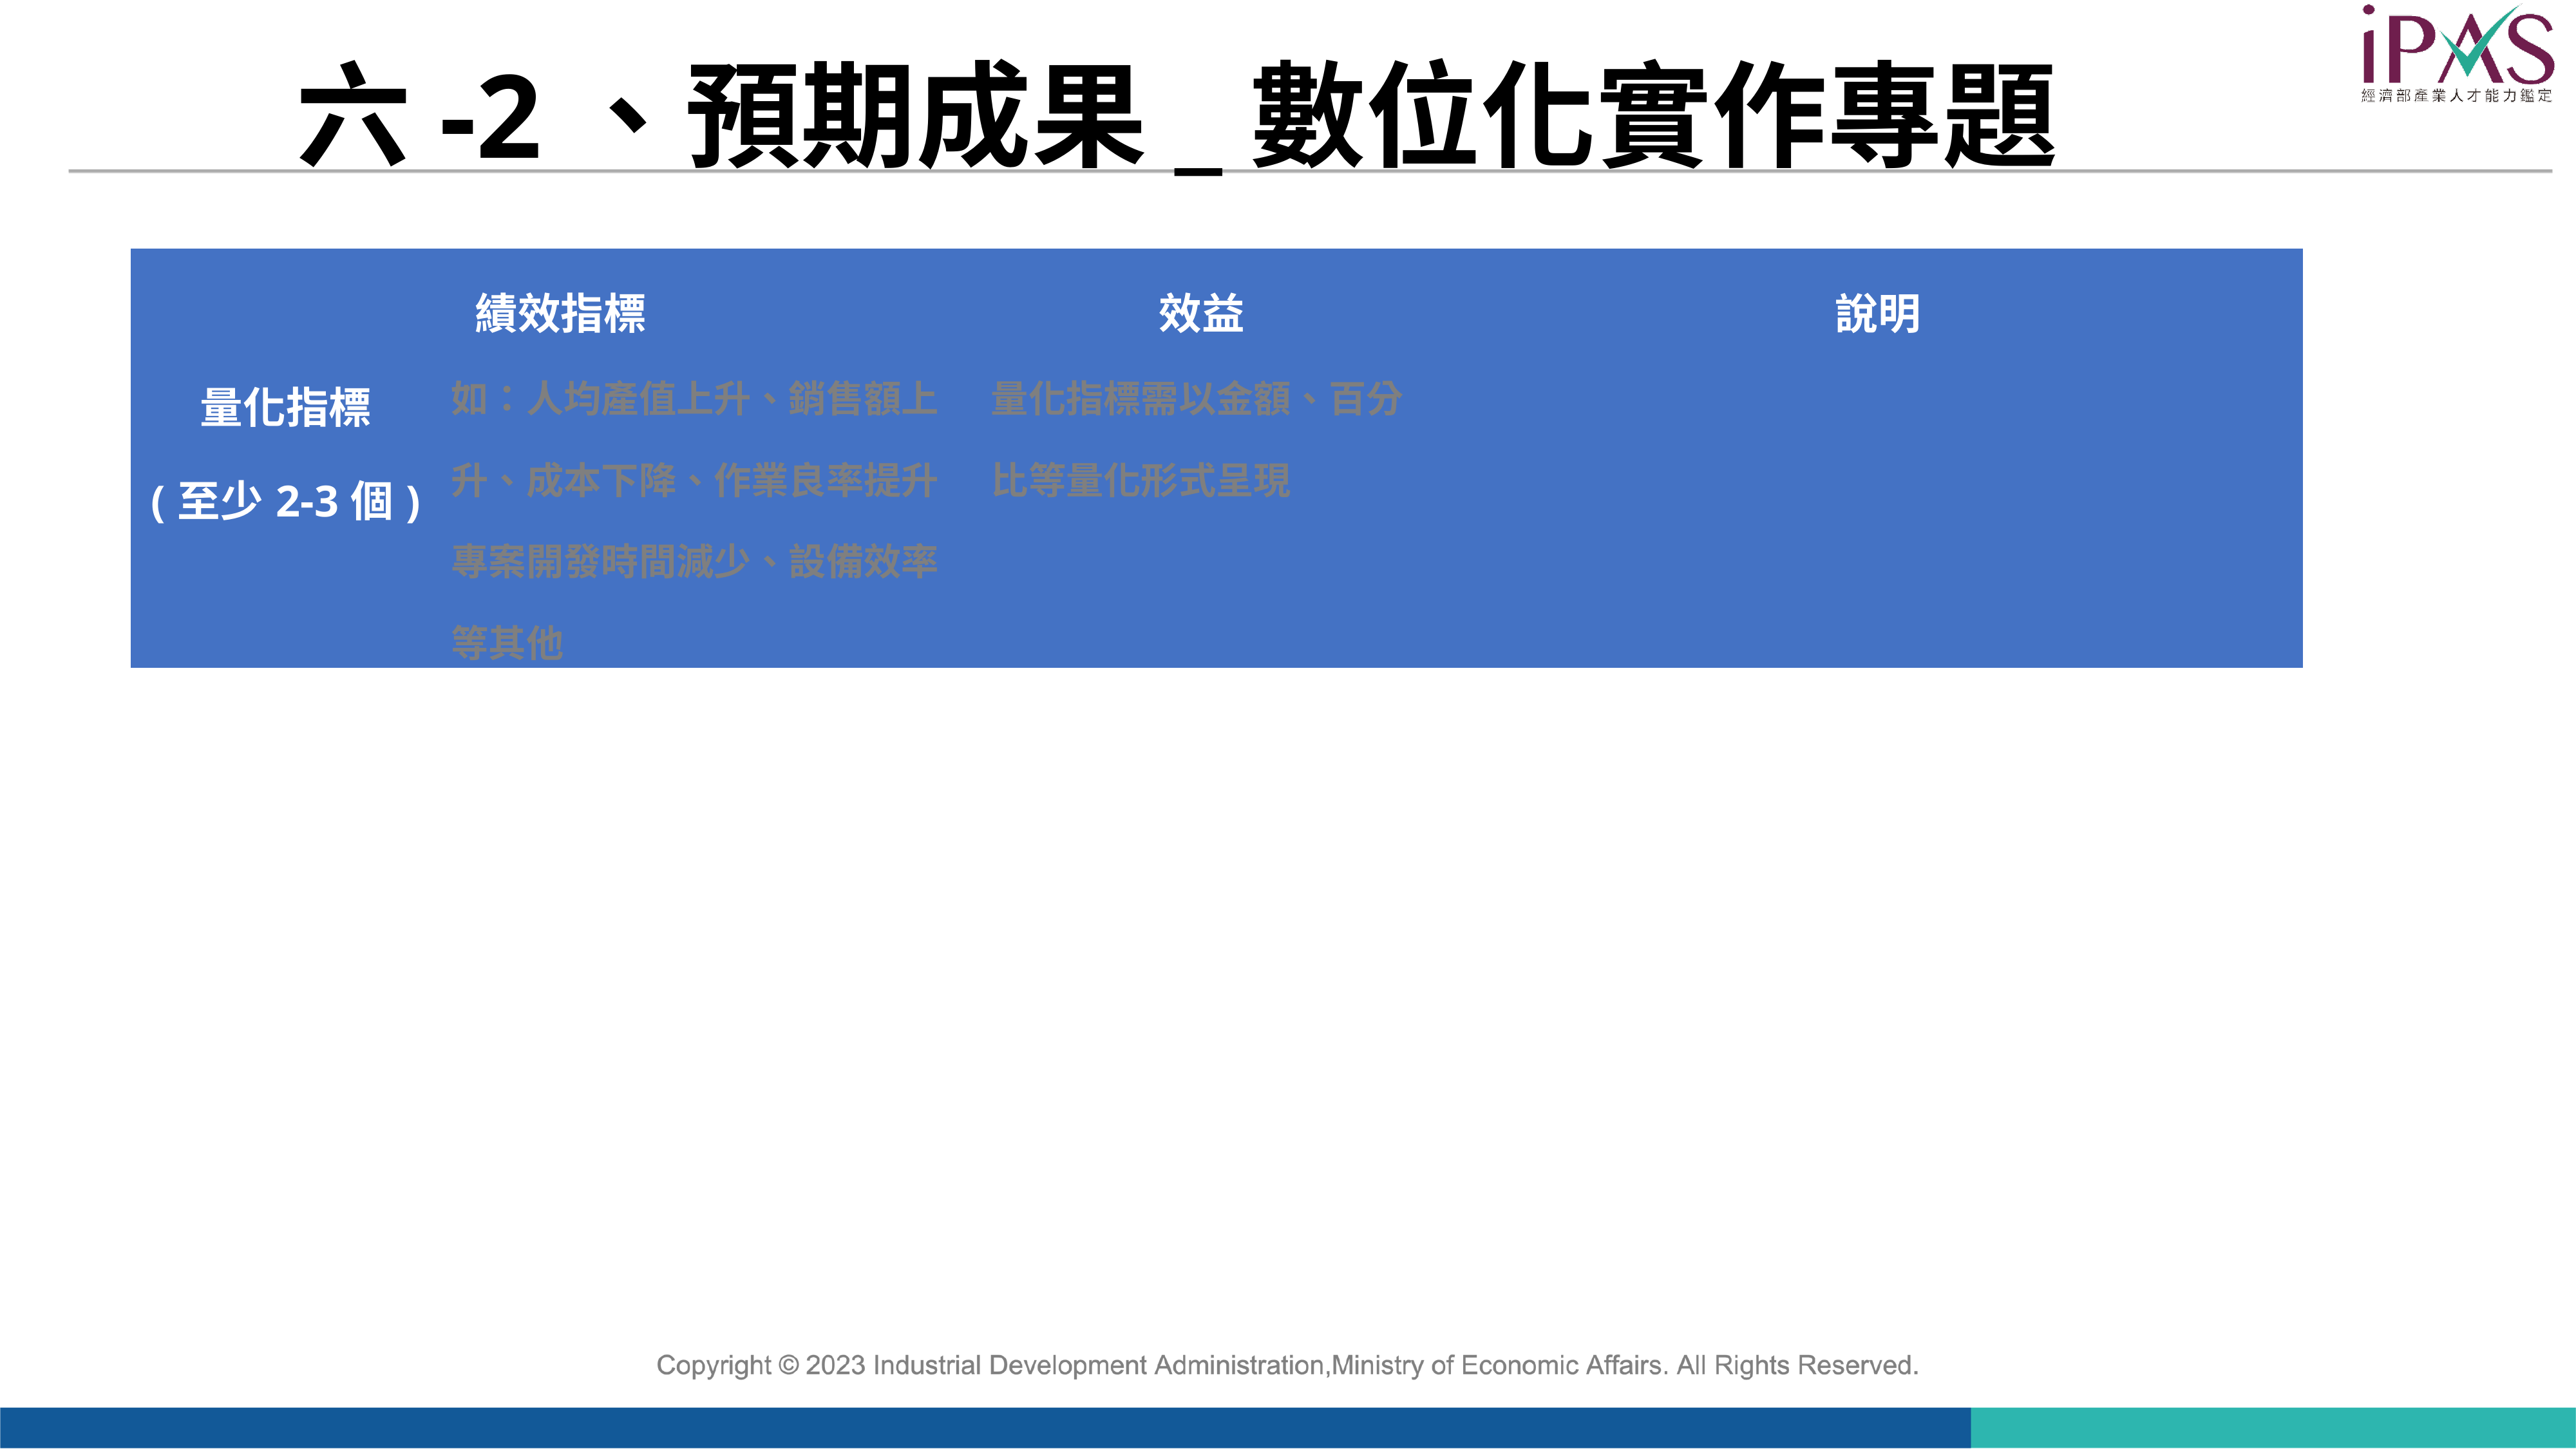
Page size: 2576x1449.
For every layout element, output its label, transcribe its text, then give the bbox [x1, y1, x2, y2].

table_cell [1413, 342, 2303, 668]
table_header 說明 [1413, 249, 2303, 342]
table_header 績效指標 [131, 249, 951, 342]
text_box 六-2、預期成果_數位化實作專題 [130, 37, 2224, 140]
table_cell 量化指標 (至少2-3個) [131, 342, 441, 668]
table_cell 如：人均產值上升、銷售額上升、成本下降、作業良率提升、專案開發時間減少、設備效率等其他 [441, 342, 951, 668]
table_cell 量化指標需以金額、百分比等量化形式呈現 [951, 342, 1413, 668]
table_header 效益 [951, 249, 1413, 342]
